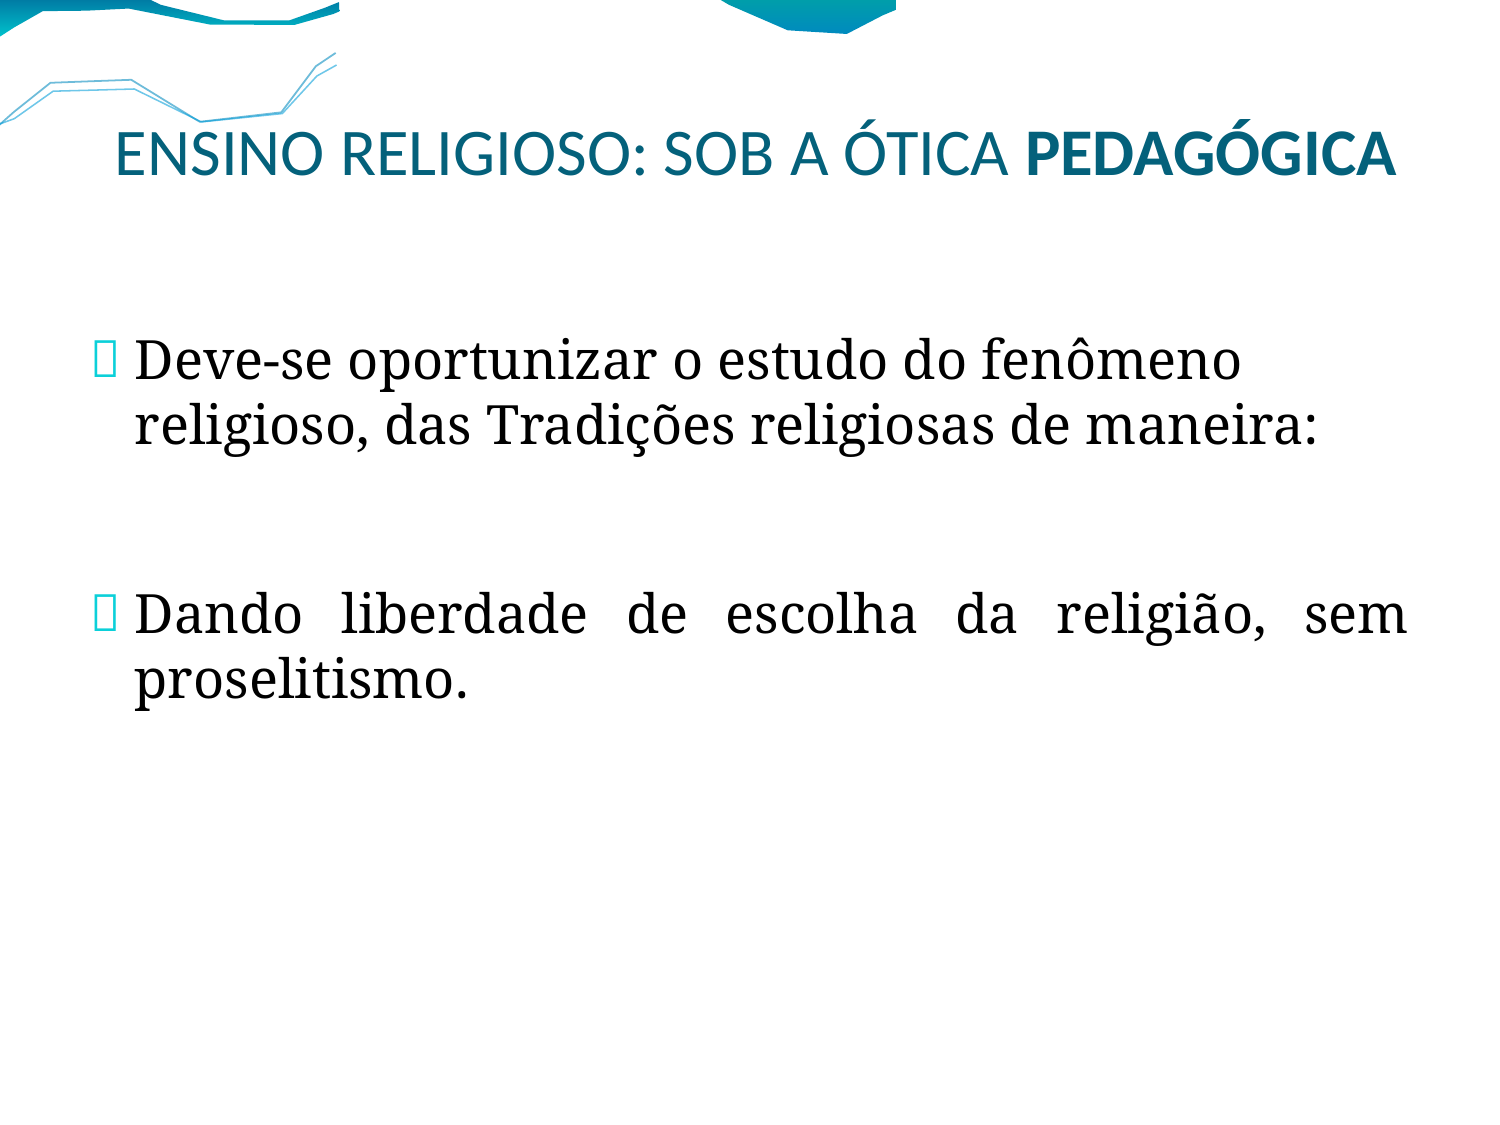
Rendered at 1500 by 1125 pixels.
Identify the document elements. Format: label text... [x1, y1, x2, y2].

title ENSINO RELIGIOSO: SOB A ÓTICA PEDAGÓGICA [100, 101, 1500, 197]
list Deve-se oportunizar o estudo do fenômeno religioso, das Tradições religiosas de maneira: Dando liberdade de escolha da religião, sem proselitismo. [75, 317, 1425, 1038]
